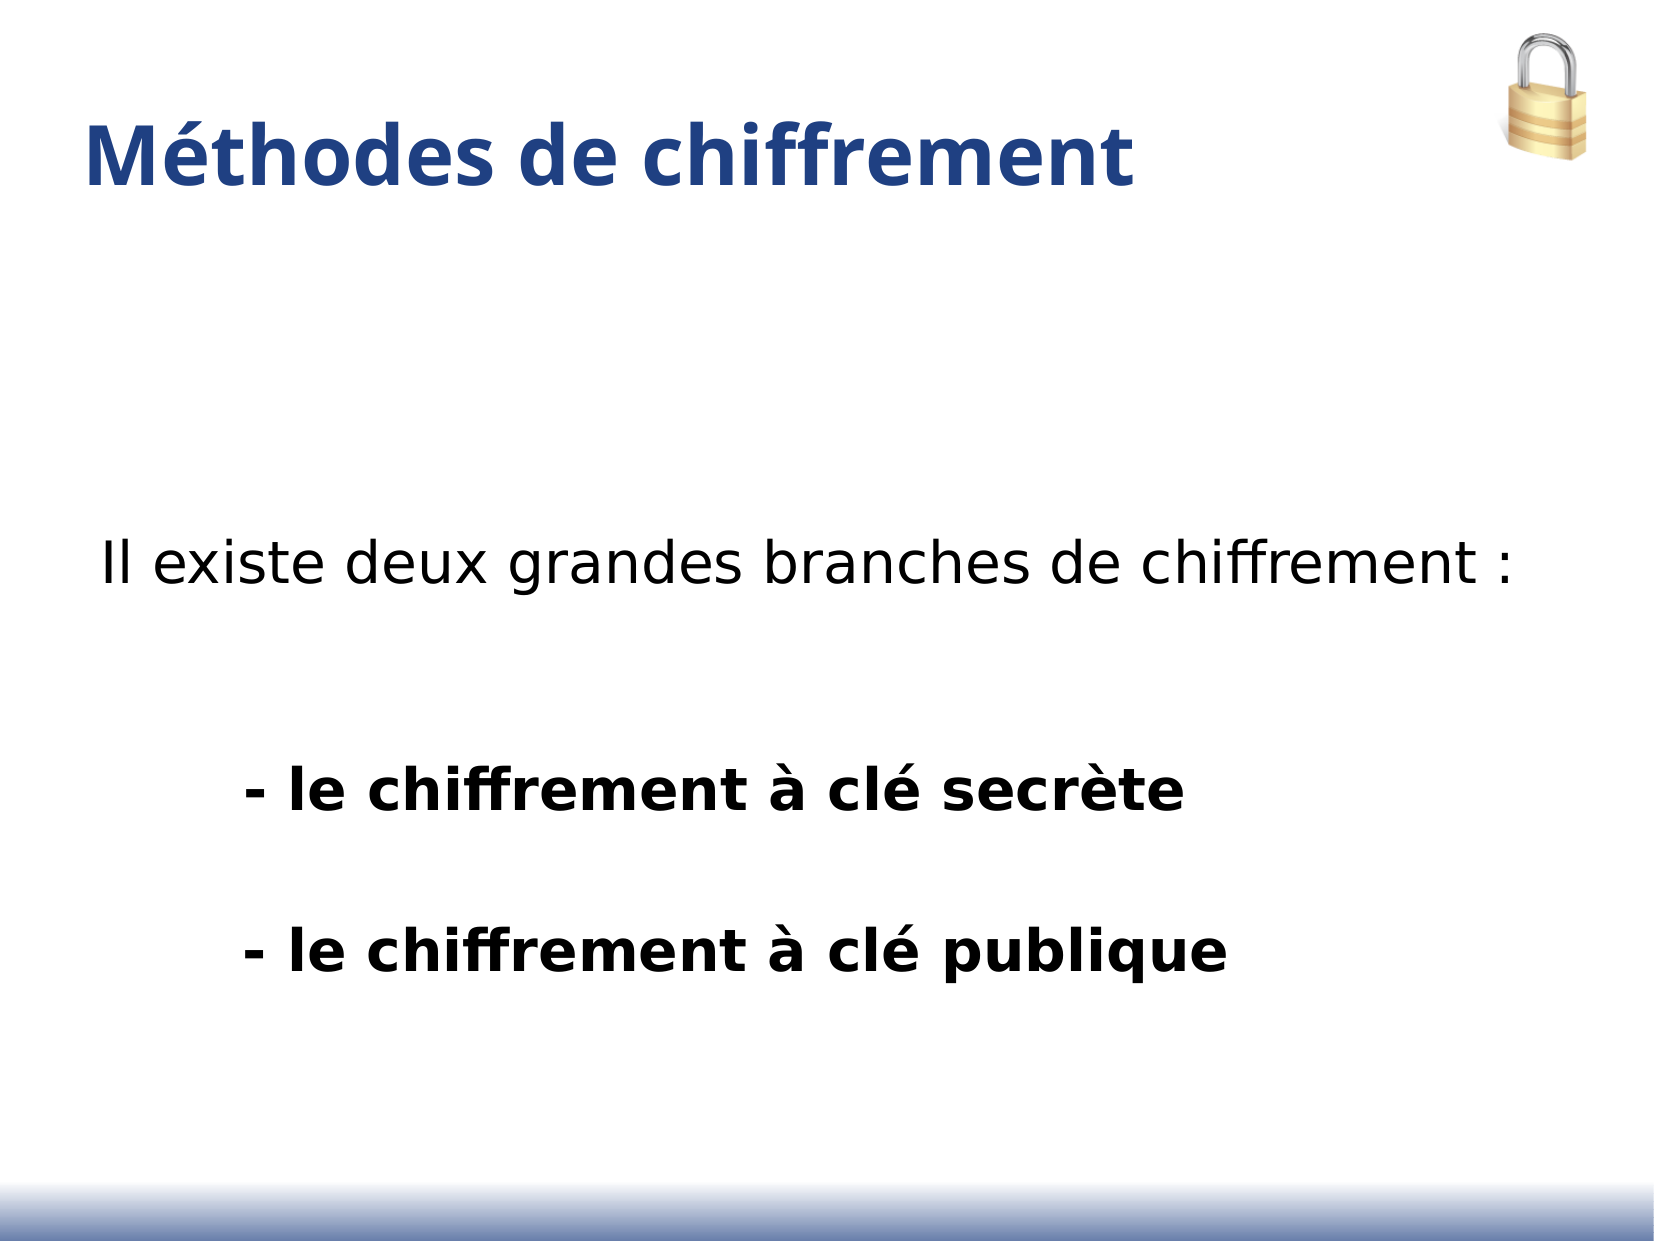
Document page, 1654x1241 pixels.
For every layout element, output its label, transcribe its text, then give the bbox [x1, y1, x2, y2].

title Méthodes de chiffrement [82, 49, 1571, 257]
list - le chiffrement à clé secrète [225, 749, 1276, 831]
list Il existe deux grandes branches de chiffrement : [82, 487, 1571, 639]
picture [1476, 29, 1613, 166]
list - le chiffrement à clé publique [225, 900, 1276, 1002]
